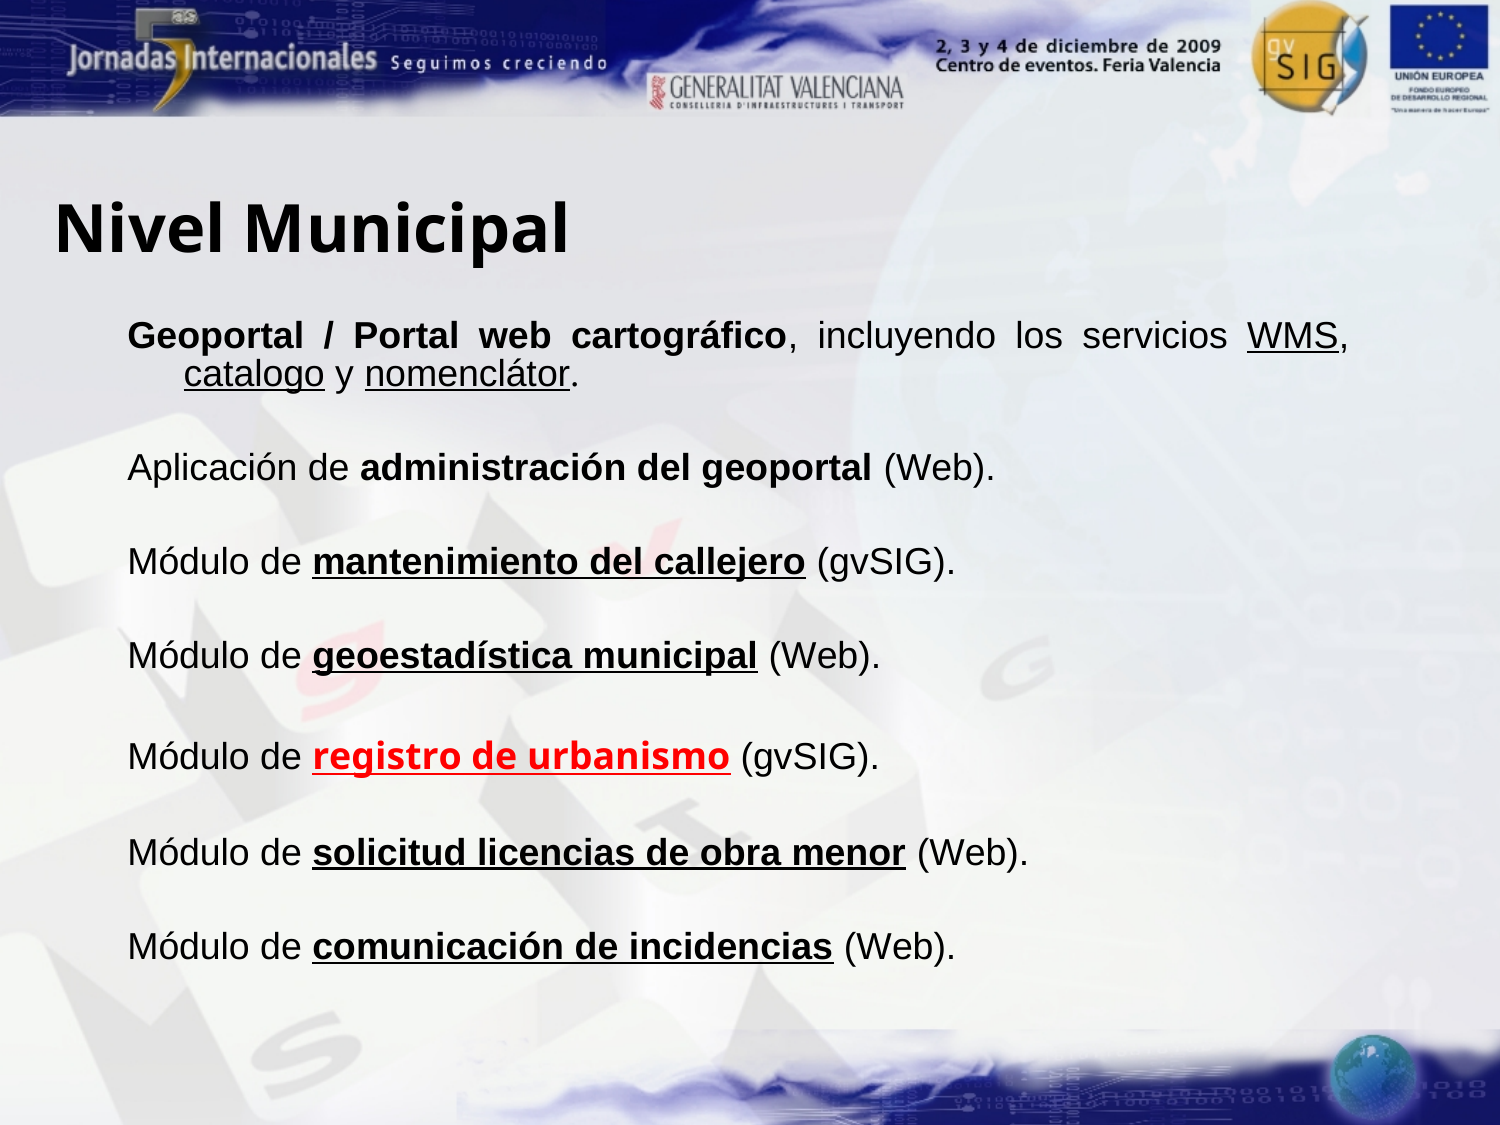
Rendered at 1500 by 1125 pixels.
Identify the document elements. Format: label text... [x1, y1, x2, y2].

text_box Geoportal / Portal web cartográfico, incluyendo los servicios WMS, catalogo y nomenclátor. Aplicación de administración del geoportal (Web). Módulo de mantenimiento del callejero (gvSIG). Módulo de geoestadística municipal (Web). Módulo de registro de urbanismo (gvSIG). Módulo de solicitud licencias de obra menor (Web). Módulo de comunicación de incidencias (Web). [112, 317, 1365, 1043]
picture [0, 317, 1500, 1125]
picture [0, 0, 1500, 128]
text_box Nivel Municipal [0, 128, 1500, 317]
